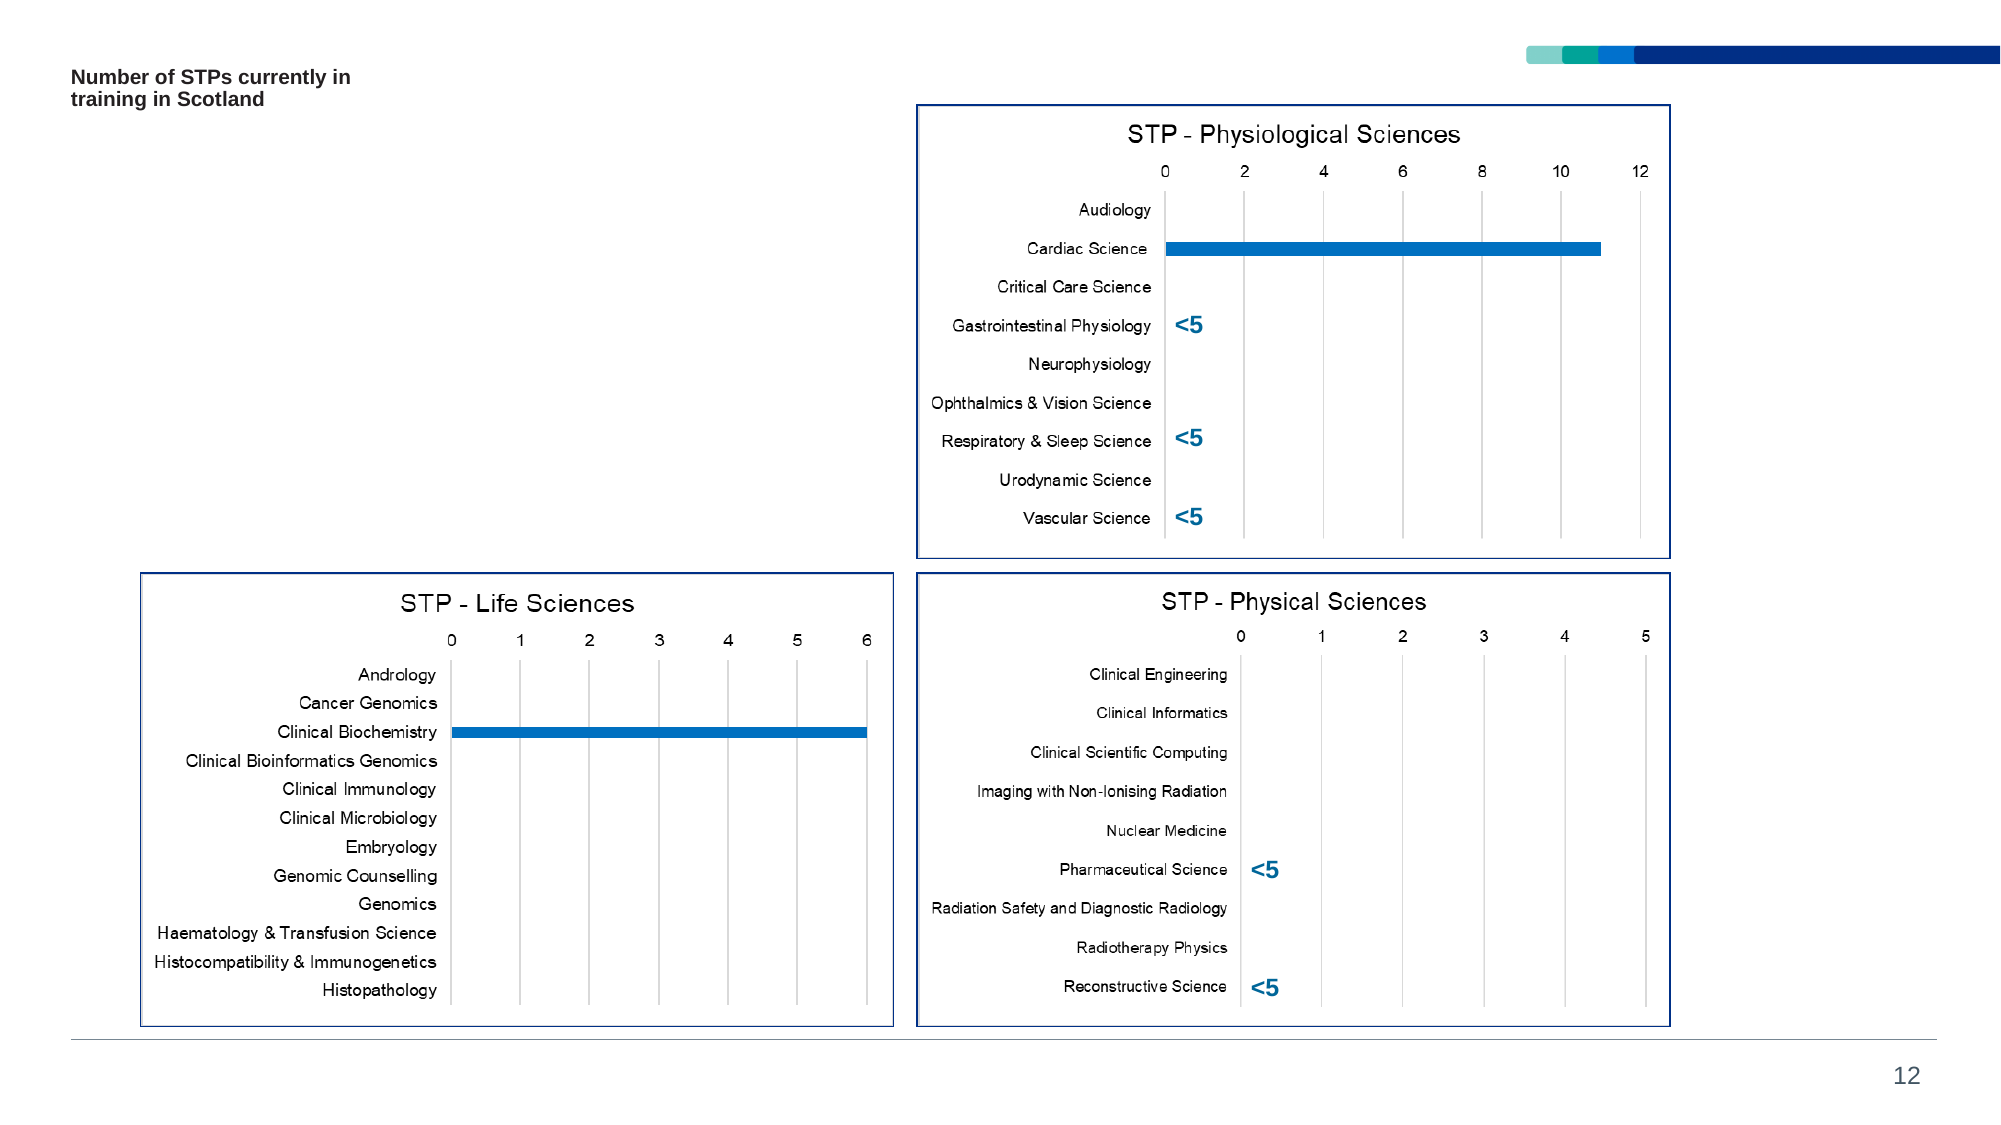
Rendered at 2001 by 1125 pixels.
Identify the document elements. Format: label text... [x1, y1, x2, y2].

text_box <5 [1225, 842, 1305, 895]
text_box <5 [1149, 298, 1229, 350]
picture [141, 573, 893, 1026]
text_box <5 [1149, 410, 1229, 463]
text_box <5 [1149, 489, 1229, 542]
title Number of STPs currently in training in Scotland [70, 66, 1513, 112]
picture [918, 573, 1670, 1026]
text_box <5 [1225, 961, 1305, 1013]
picture [918, 105, 1670, 558]
